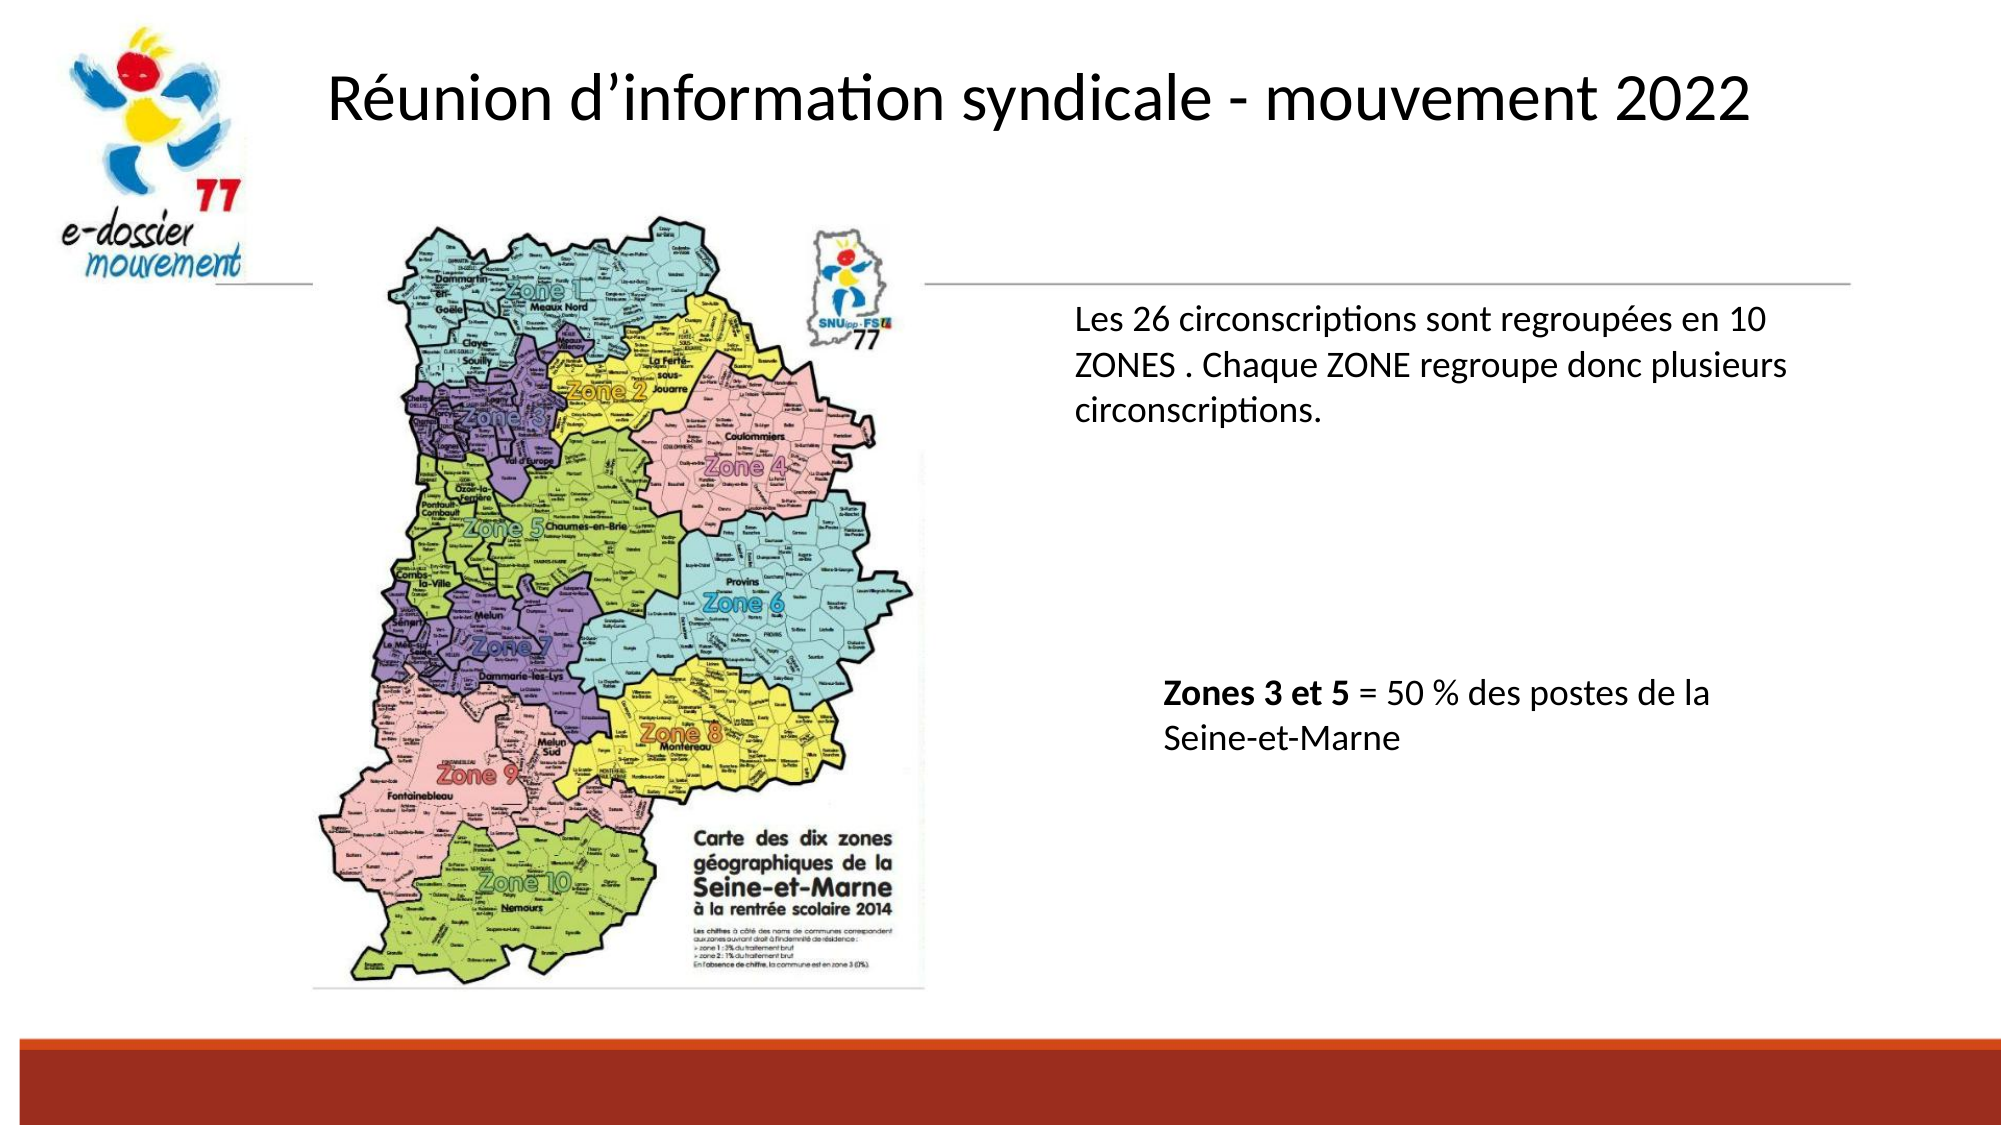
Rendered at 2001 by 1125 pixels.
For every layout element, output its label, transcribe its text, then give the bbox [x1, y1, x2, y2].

text_box Réunion d’information syndicale - mouvement 2022 [327, 55, 1849, 138]
text_box Zones 3 et 5 = 50 % des postes de la Seine-et-Marne [1163, 668, 1721, 761]
text_box [19, 0, 2000, 1125]
text_box Les 26 circonscriptions sont regroupées en 10 ZONES . Chaque ZONE regroupe donc plusieurs circonscriptions. [1074, 295, 1819, 433]
